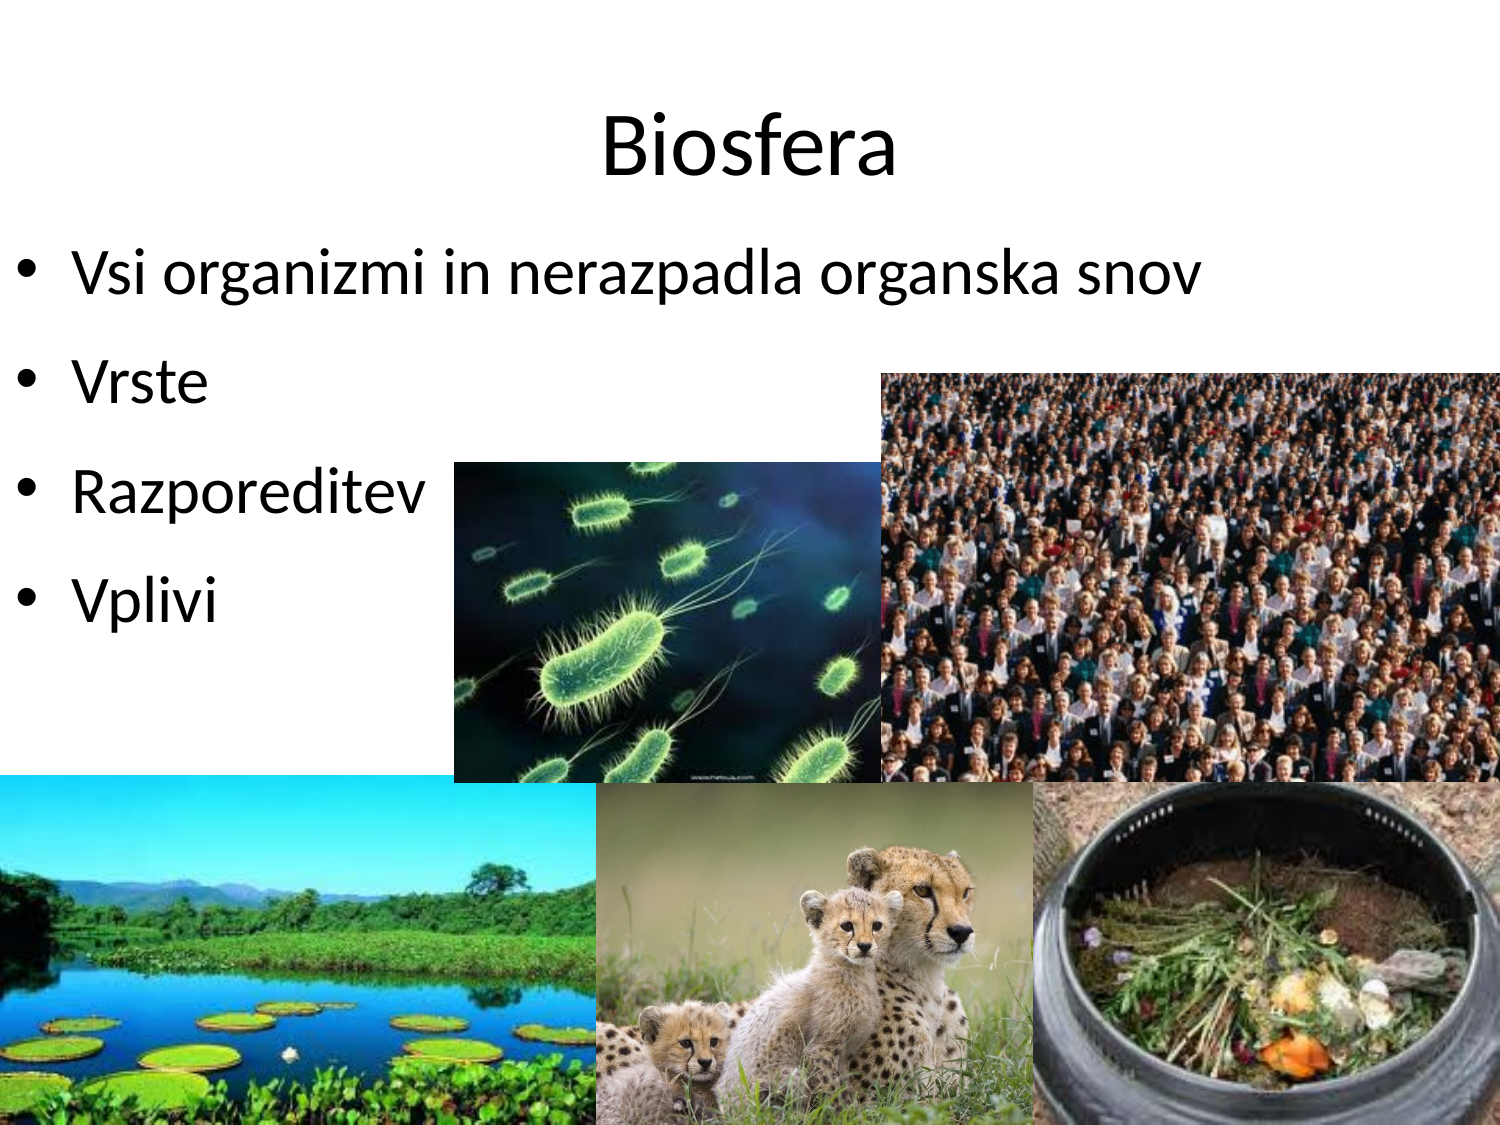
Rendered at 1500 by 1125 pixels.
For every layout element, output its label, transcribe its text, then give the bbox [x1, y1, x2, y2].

title Biosfera [75, 45, 1425, 219]
list Vsi organizmi in nerazpadla organska snov Vrste Razporeditev Vplivi [0, 219, 1500, 775]
picture [0, 373, 1500, 1125]
